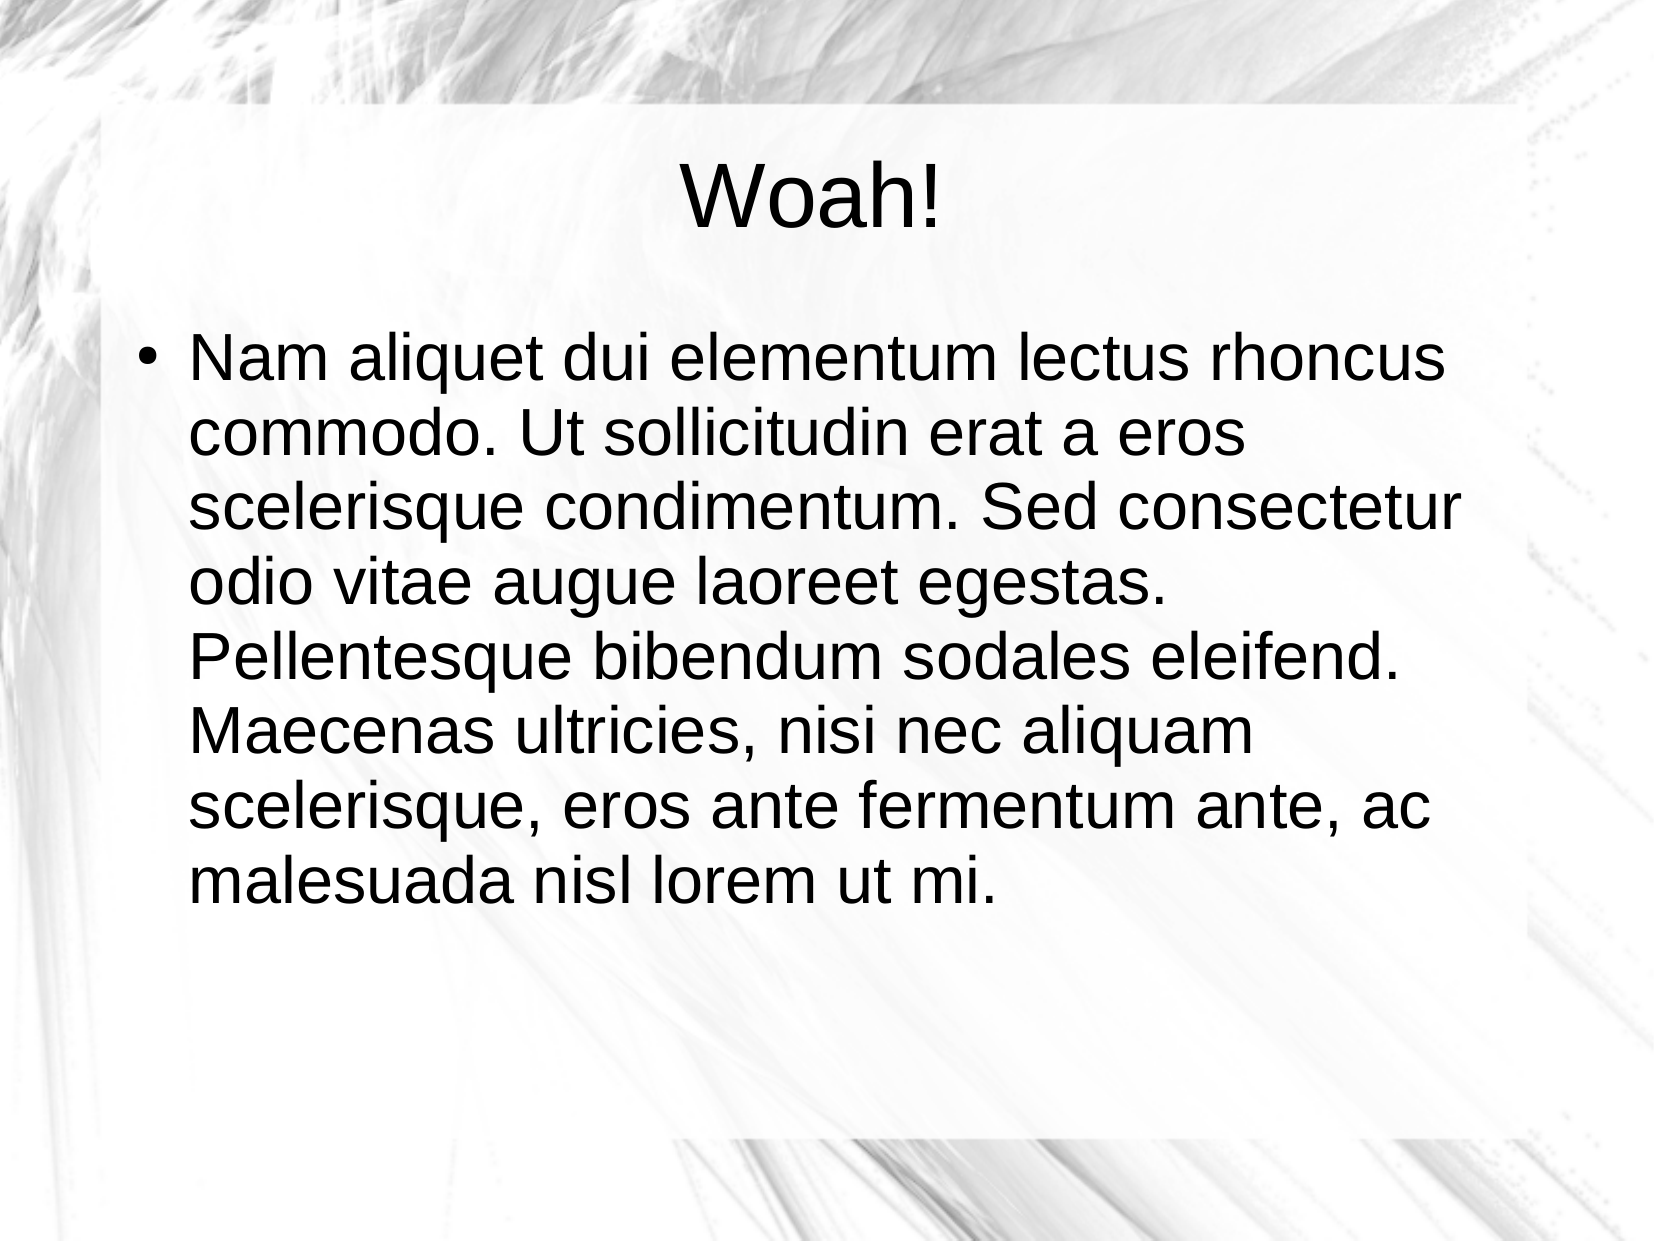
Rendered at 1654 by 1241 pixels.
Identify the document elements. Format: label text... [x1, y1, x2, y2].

list Nam aliquet dui elementum lectus rhoncus commodo. Ut sollicitudin erat a eros scelerisque condimentum. Sed consectetur odio vitae augue laoreet egestas. Pellentesque bibendum sodales eleifend. Maecenas ultricies, nisi nec aliquam scelerisque, eros ante fermentum ante, ac malesuada nisl lorem ut mi. [118, 319, 1571, 931]
title Woah! [118, 112, 1506, 281]
picture [0, 0, 1654, 1241]
